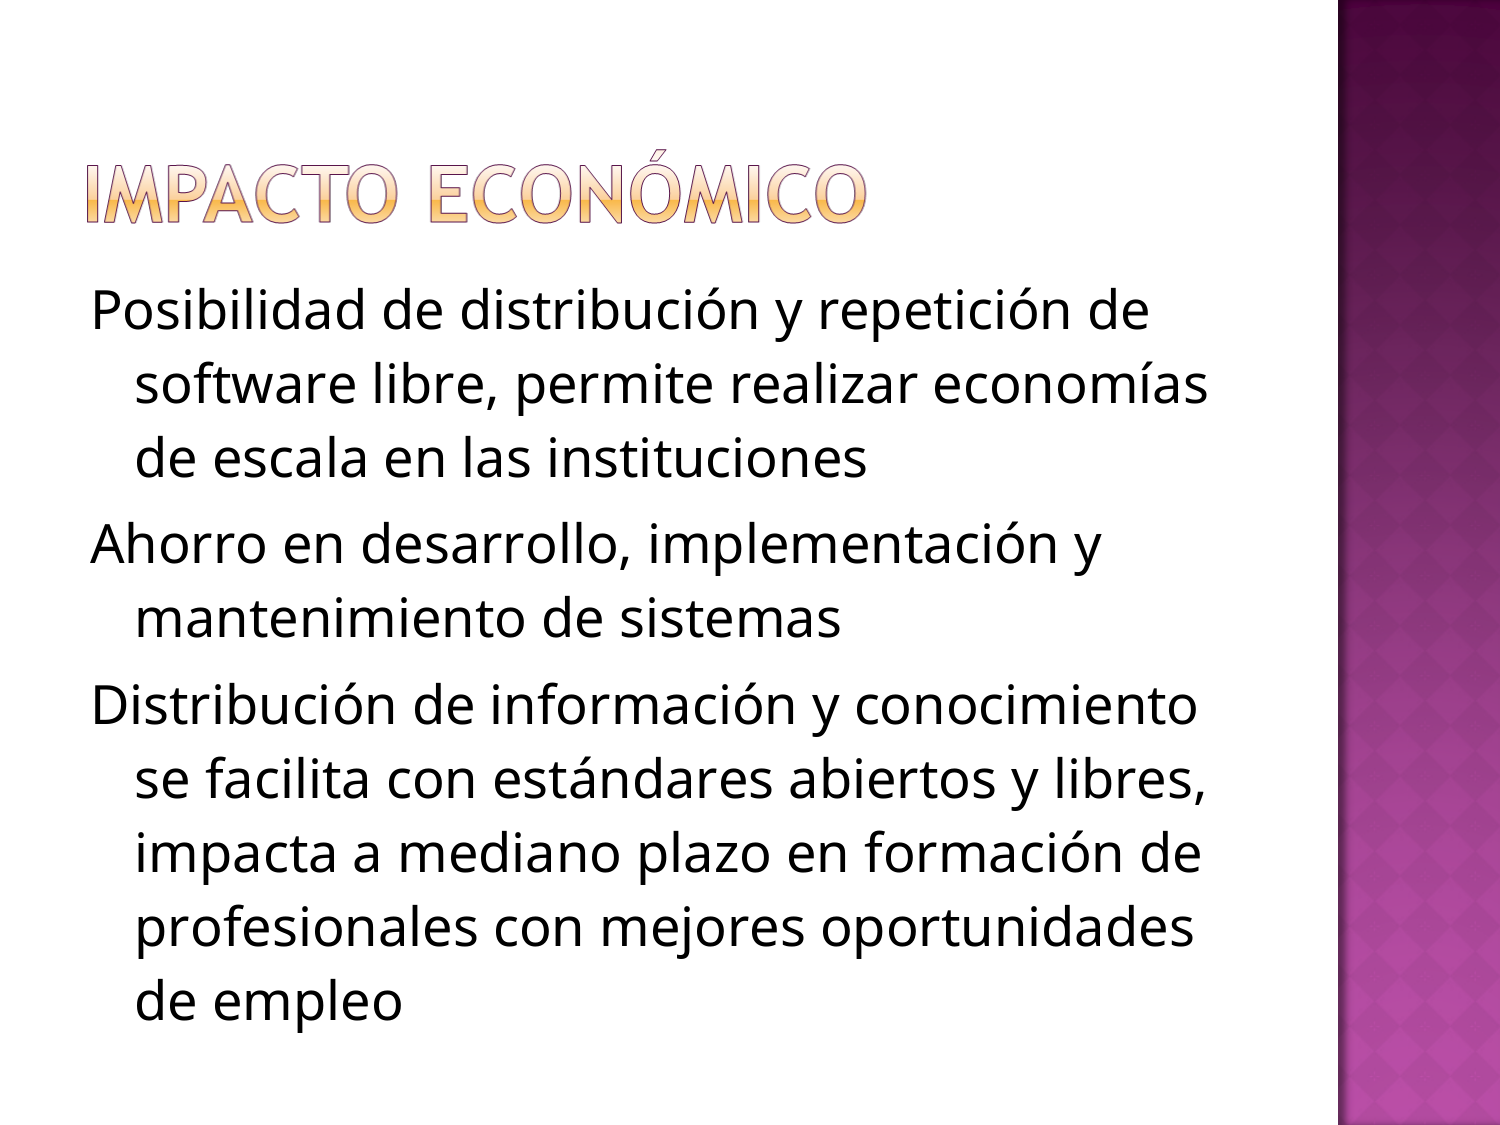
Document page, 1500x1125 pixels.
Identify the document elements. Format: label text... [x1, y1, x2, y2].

text_box [34, 52, 1265, 241]
list Posibilidad de distribución y repetición de software libre, permite realizar economías de escala en las instituciones Ahorro en desarrollo, implementación y mantenimiento de sistemas Distribución de información y conocimiento se facilita con estándares abiertos y libres, impacta a mediano plazo en formación de profesionales con mejores oportunidades de empleo [75, 263, 1263, 1060]
picture [1337, 0, 1500, 1125]
